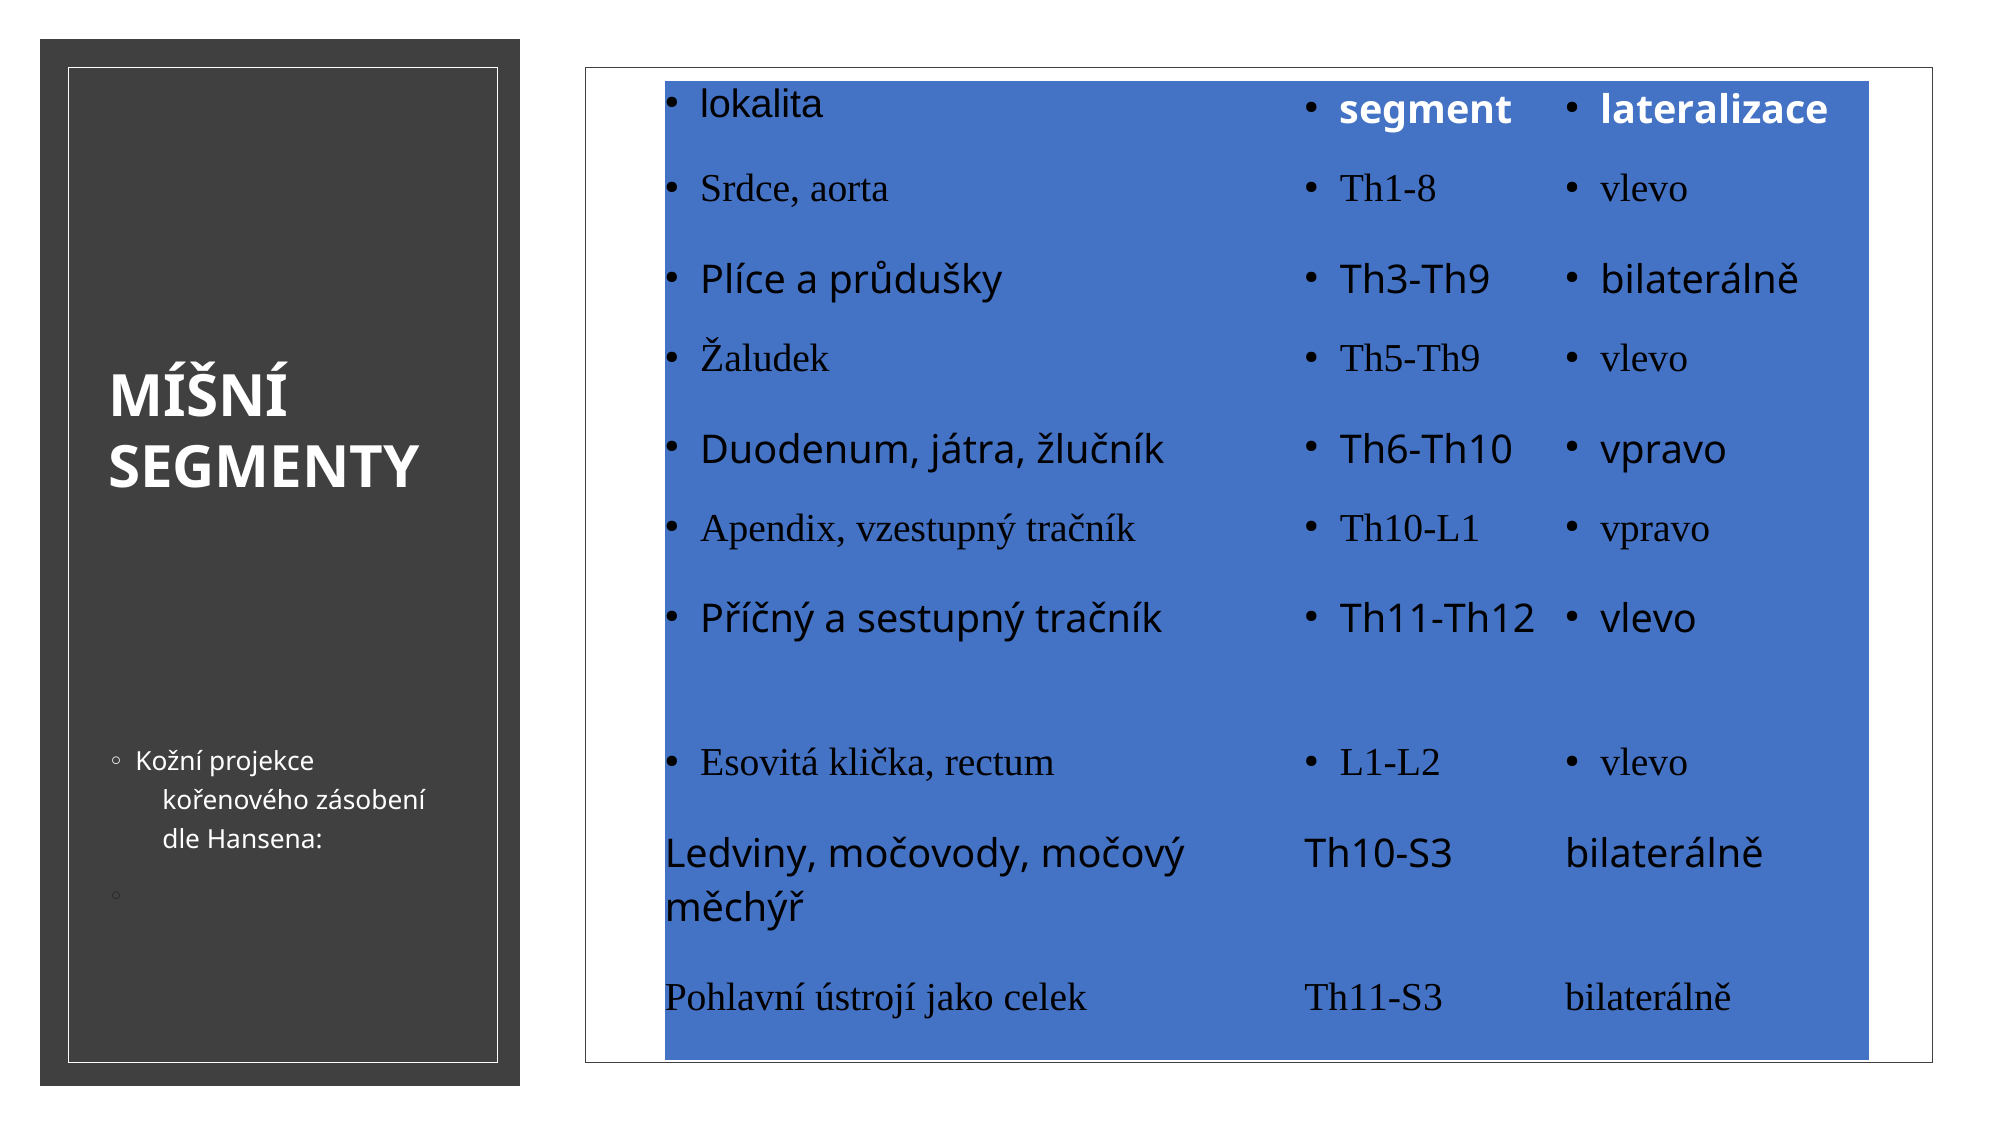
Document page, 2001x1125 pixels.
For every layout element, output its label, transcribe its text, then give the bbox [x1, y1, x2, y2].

table_cell Th1-8 [1304, 166, 1565, 251]
table_cell Příčný a sestupný tračník [665, 591, 1304, 741]
table_cell Plíce a průdušky [665, 251, 1304, 336]
table_header segment [1304, 81, 1565, 166]
title MÍŠNÍ SEGMENTY [93, 263, 473, 510]
table_cell vlevo [1565, 166, 1869, 251]
table_cell L1-L2 [1304, 741, 1565, 825]
table_cell bilaterálně [1565, 825, 1869, 975]
table_cell Th3-Th9 [1304, 251, 1565, 336]
table_cell Srdce, aorta [665, 166, 1304, 251]
table_cell vpravo [1565, 421, 1869, 506]
table_header lokalita [665, 81, 1304, 166]
table_cell Ledviny, močovody, močový měchýř [665, 825, 1304, 975]
text_box [0, 0, 2000, 1125]
table_header lateralizace [1565, 81, 1869, 166]
table_cell Žaludek [665, 336, 1304, 421]
table_cell Th10-S3 [1304, 825, 1565, 975]
list Kožní projekce kořenového zásobení dle Hansena: [93, 731, 473, 891]
table_cell Th11-Th12 [1304, 591, 1565, 741]
table_cell vlevo [1565, 336, 1869, 421]
table_cell vlevo [1565, 741, 1869, 825]
table_cell vpravo [1565, 506, 1869, 591]
table_cell Th10-L1 [1304, 506, 1565, 591]
table_cell bilaterálně [1565, 251, 1869, 336]
table_cell Th6-Th10 [1304, 421, 1565, 506]
table_cell bilaterálně [1565, 975, 1869, 1060]
table_cell Pohlavní ústrojí jako celek [665, 975, 1304, 1060]
table_cell Th11-S3 [1304, 975, 1565, 1060]
table_cell vlevo [1565, 591, 1869, 741]
table_cell Esovitá klička, rectum [665, 741, 1304, 825]
table_cell Apendix, vzestupný tračník [665, 506, 1304, 591]
table_cell Th5-Th9 [1304, 336, 1565, 421]
table_cell Duodenum, játra, žlučník [665, 421, 1304, 506]
